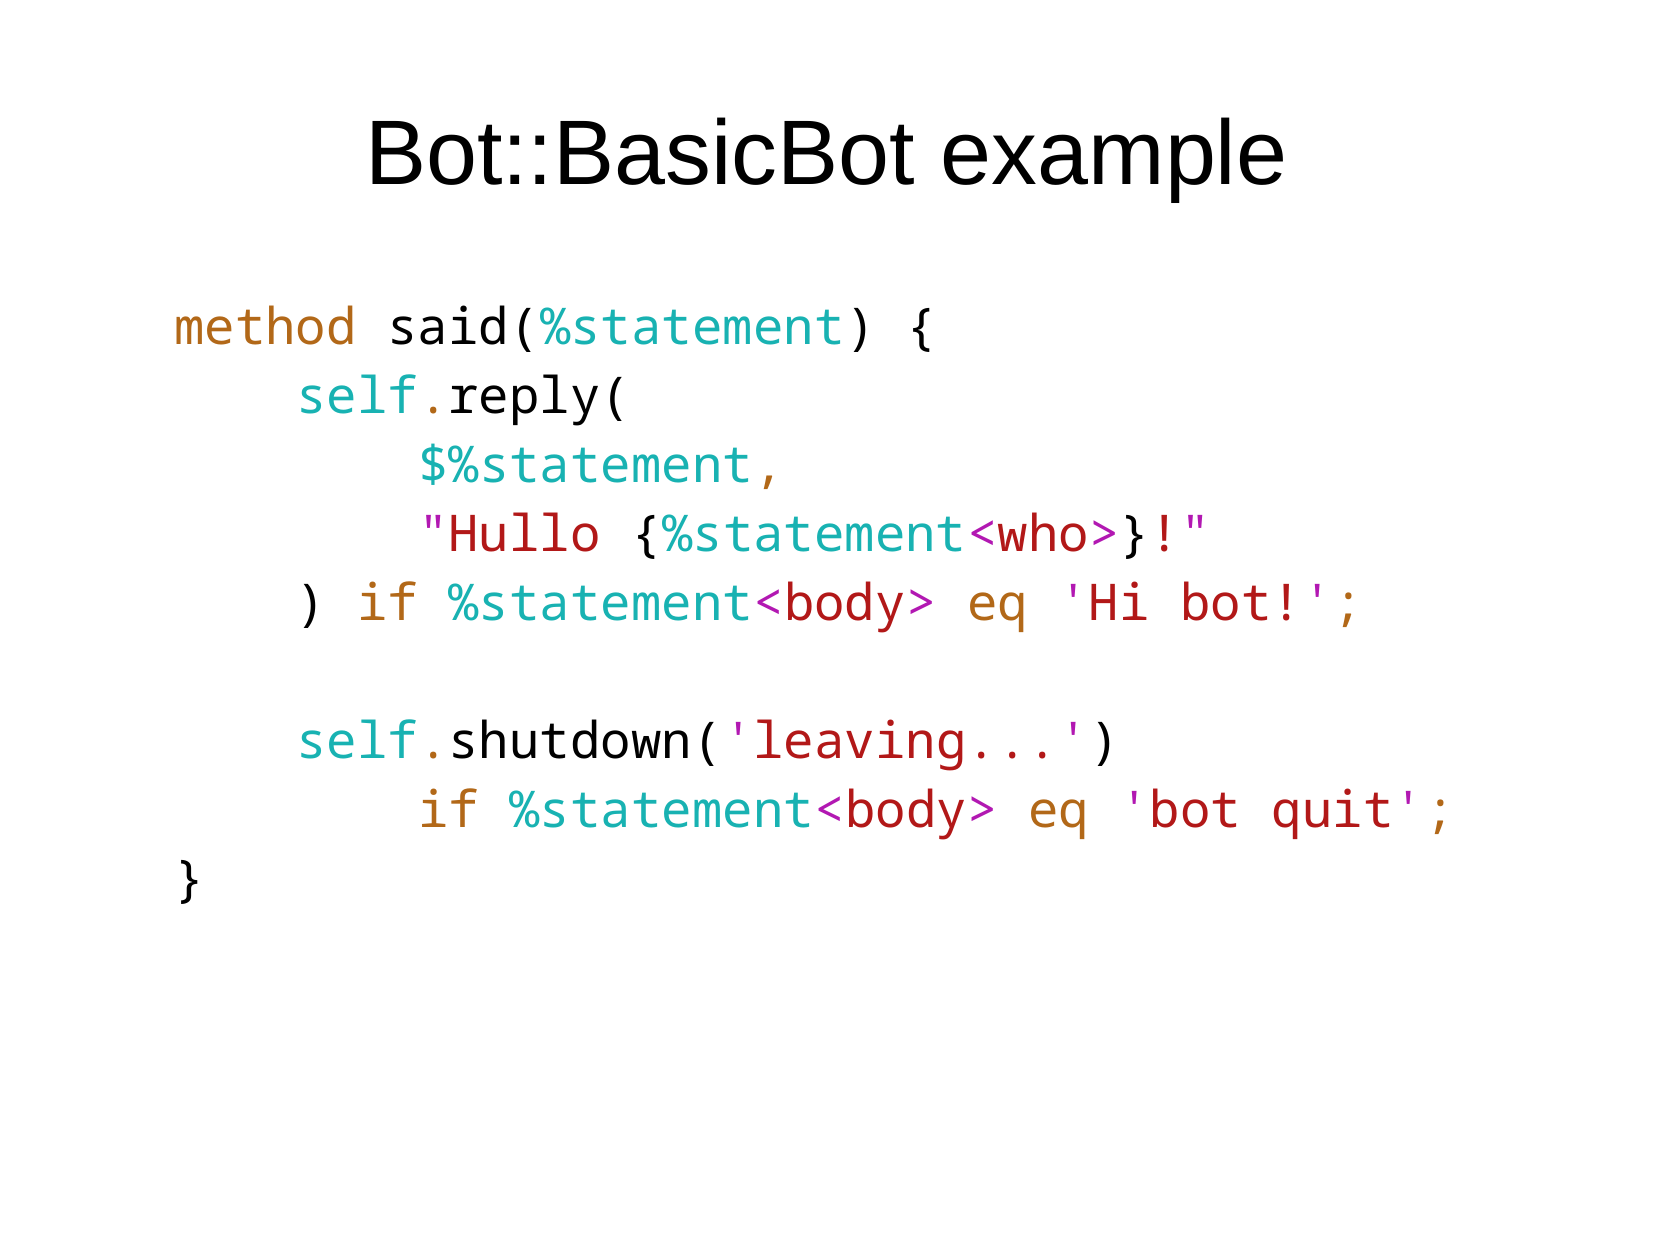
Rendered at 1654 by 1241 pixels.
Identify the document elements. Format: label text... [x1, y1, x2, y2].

list method said(%statement) { self.reply( $%statement, "Hullo {%statement<who>}!" ) if %statement<body> eq 'Hi bot!'; self.shutdown('leaving...') if %statement<body> eq 'bot quit'; } [82, 290, 1571, 1010]
title Bot::BasicBot example [82, 49, 1571, 257]
